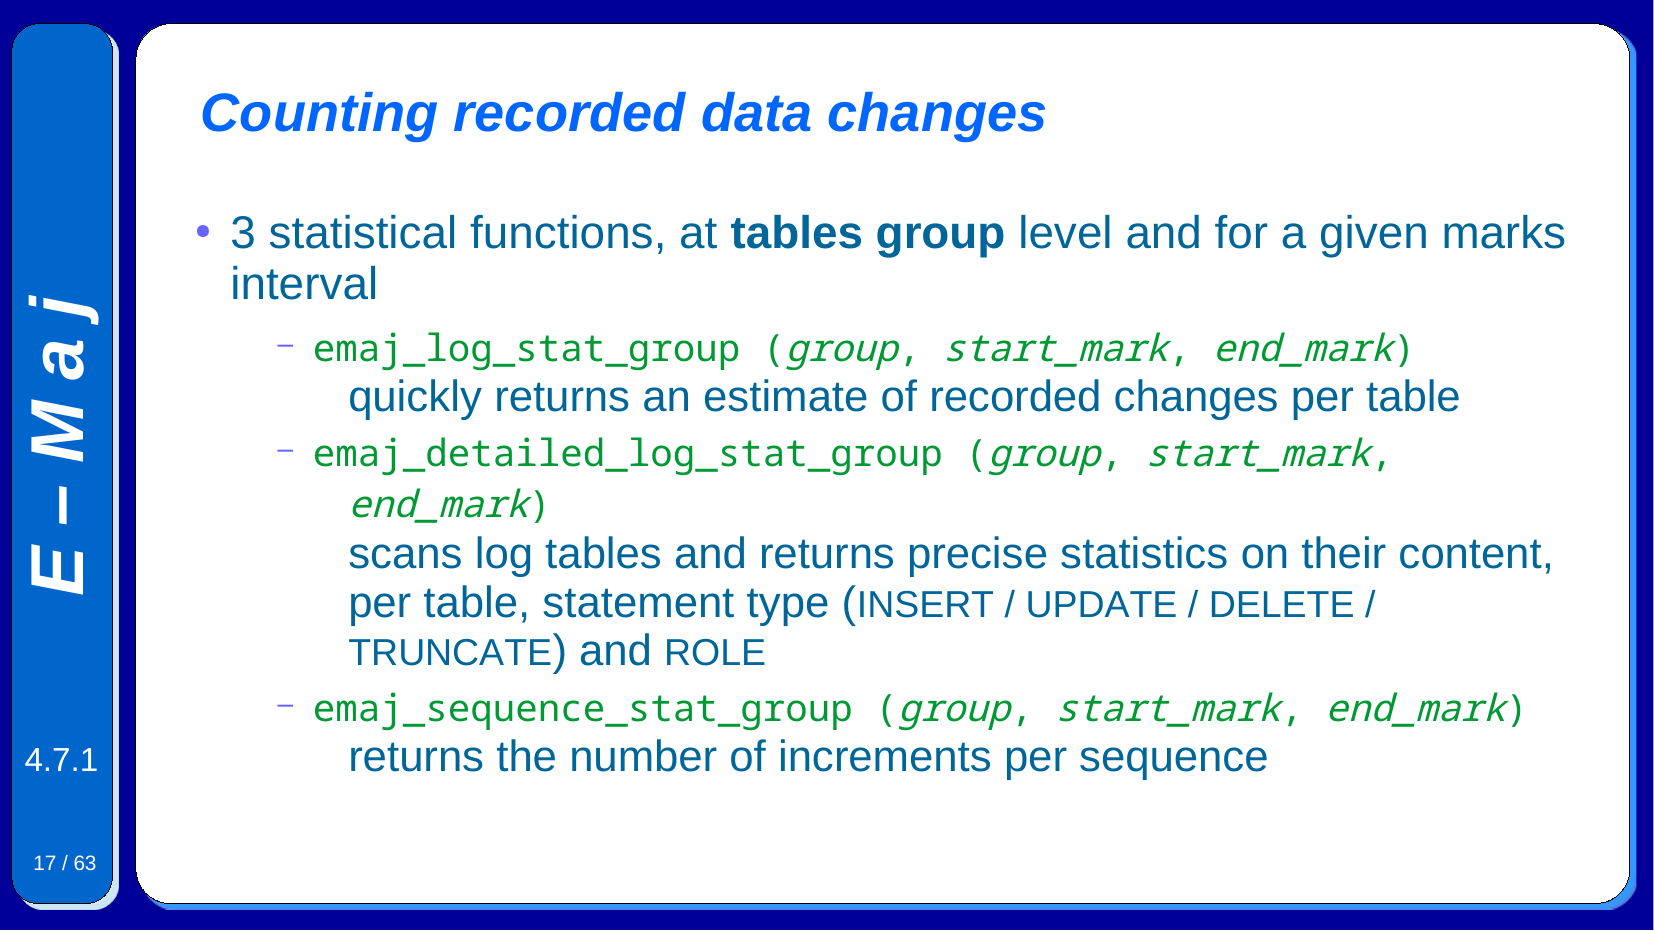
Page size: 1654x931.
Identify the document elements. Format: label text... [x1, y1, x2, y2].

list 3 statistical functions, at tables group level and for a given marks interval emaj_log_stat_group (group, start_mark, end_mark) quickly returns an estimate of recorded changes per table emaj_detailed_log_stat_group (group, start_mark, end_mark) scans log tables and returns precise statistics on their content, per table, statement type (INSERT / UPDATE / DELETE / TRUNCATE) and ROLE emaj_sequence_stat_group (group, start_mark, end_mark) returns the number of increments per sequence [177, 206, 1587, 889]
title Counting recorded data changes [200, 34, 1575, 191]
